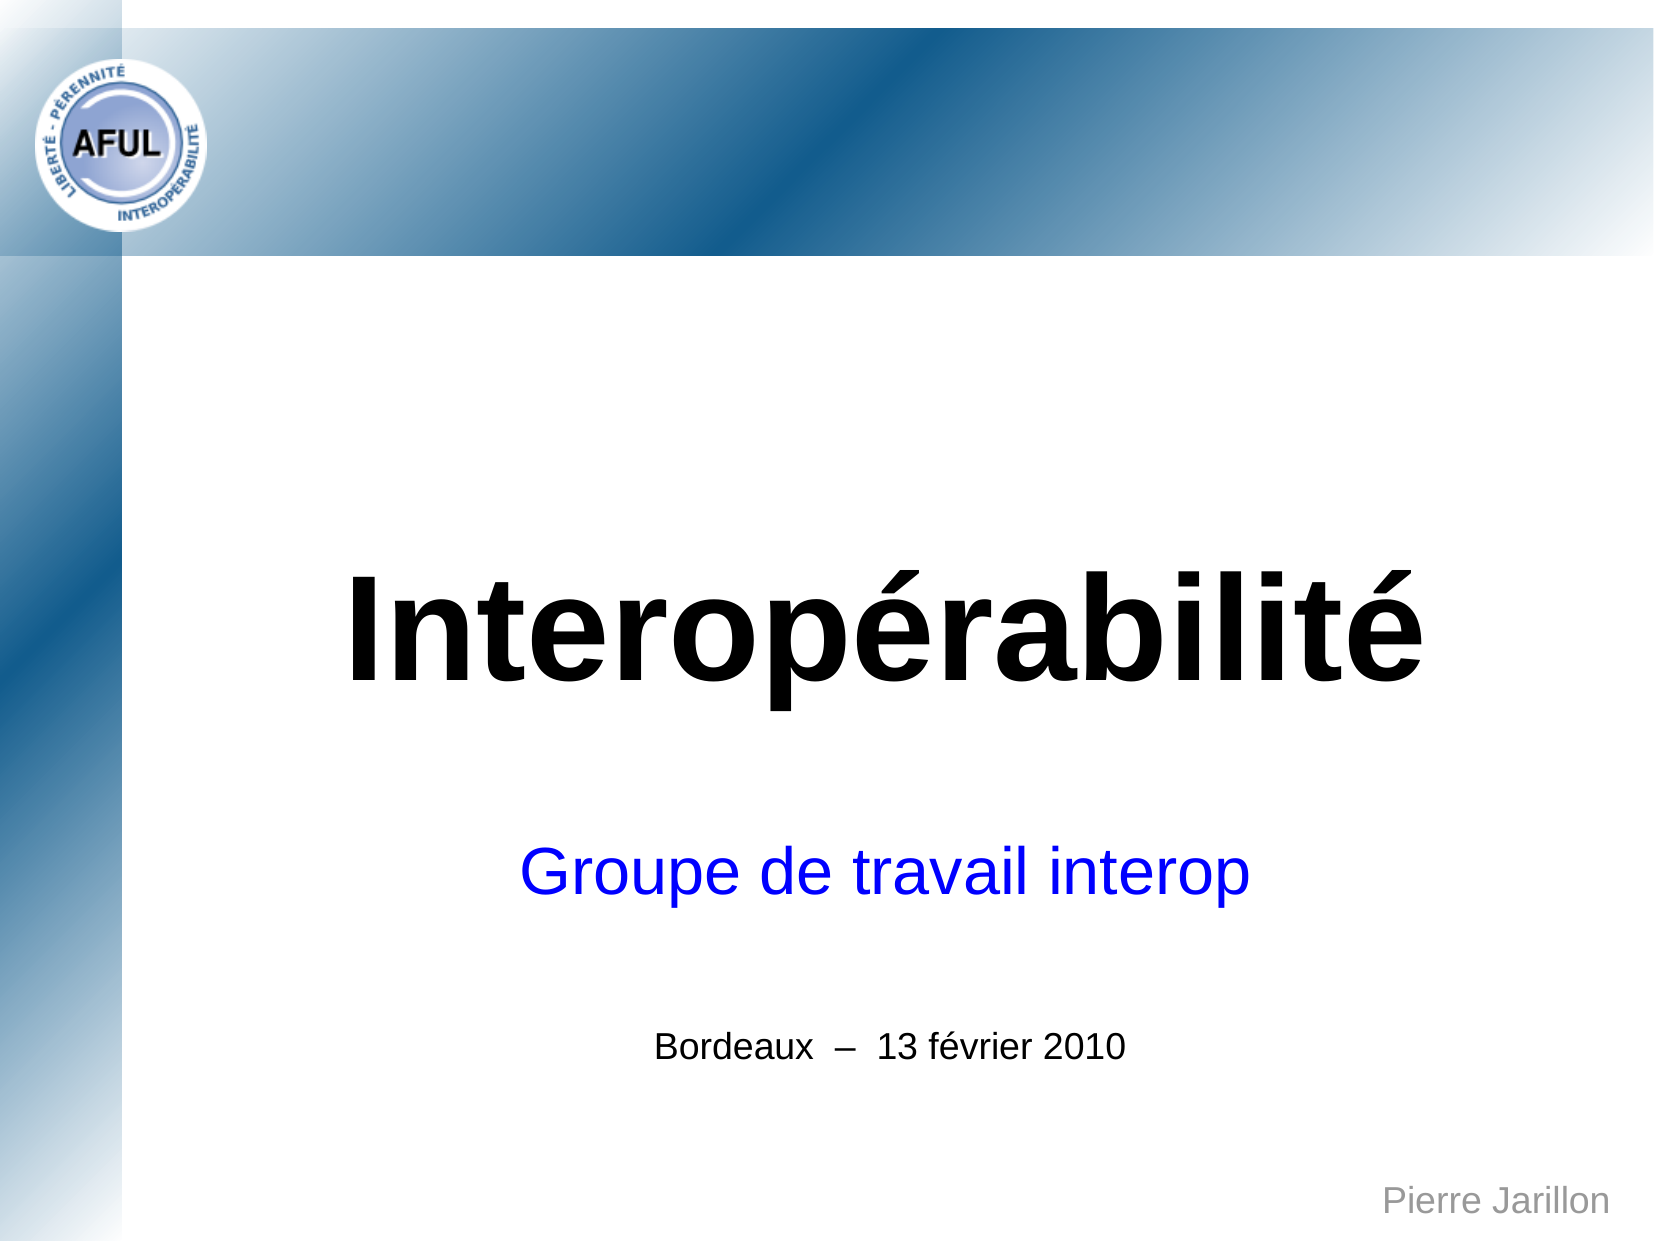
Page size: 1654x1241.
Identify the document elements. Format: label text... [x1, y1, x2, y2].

picture [35, 59, 207, 232]
text_box Bordeaux – 13 février 2010 [375, 1017, 1415, 1075]
text_box Groupe de travail interop [383, 826, 1388, 917]
text_box Interopérabilité [324, 537, 1447, 720]
